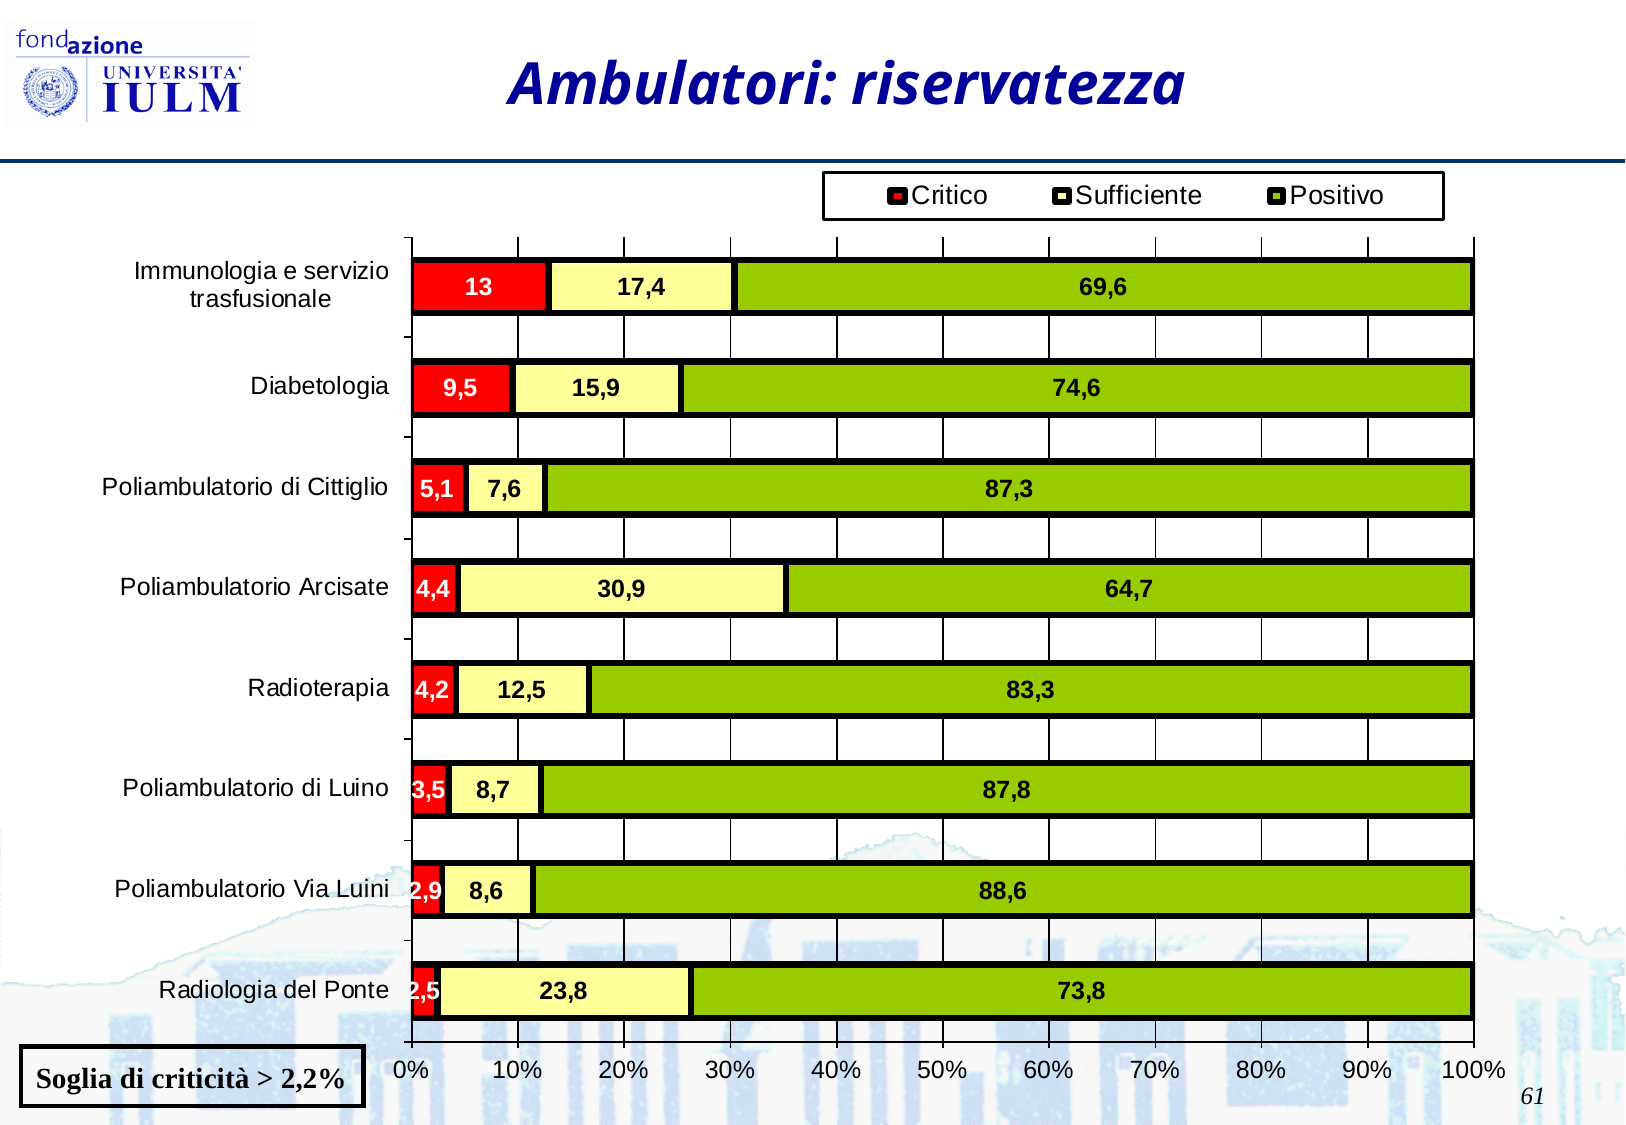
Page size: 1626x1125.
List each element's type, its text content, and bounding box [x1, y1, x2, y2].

text_box Soglia di criticità > 2,2% [21, 1046, 364, 1106]
picture [5, 19, 256, 127]
picture [81, 159, 1544, 1118]
text_box Ambulatori: riservatezza [304, 18, 1392, 144]
